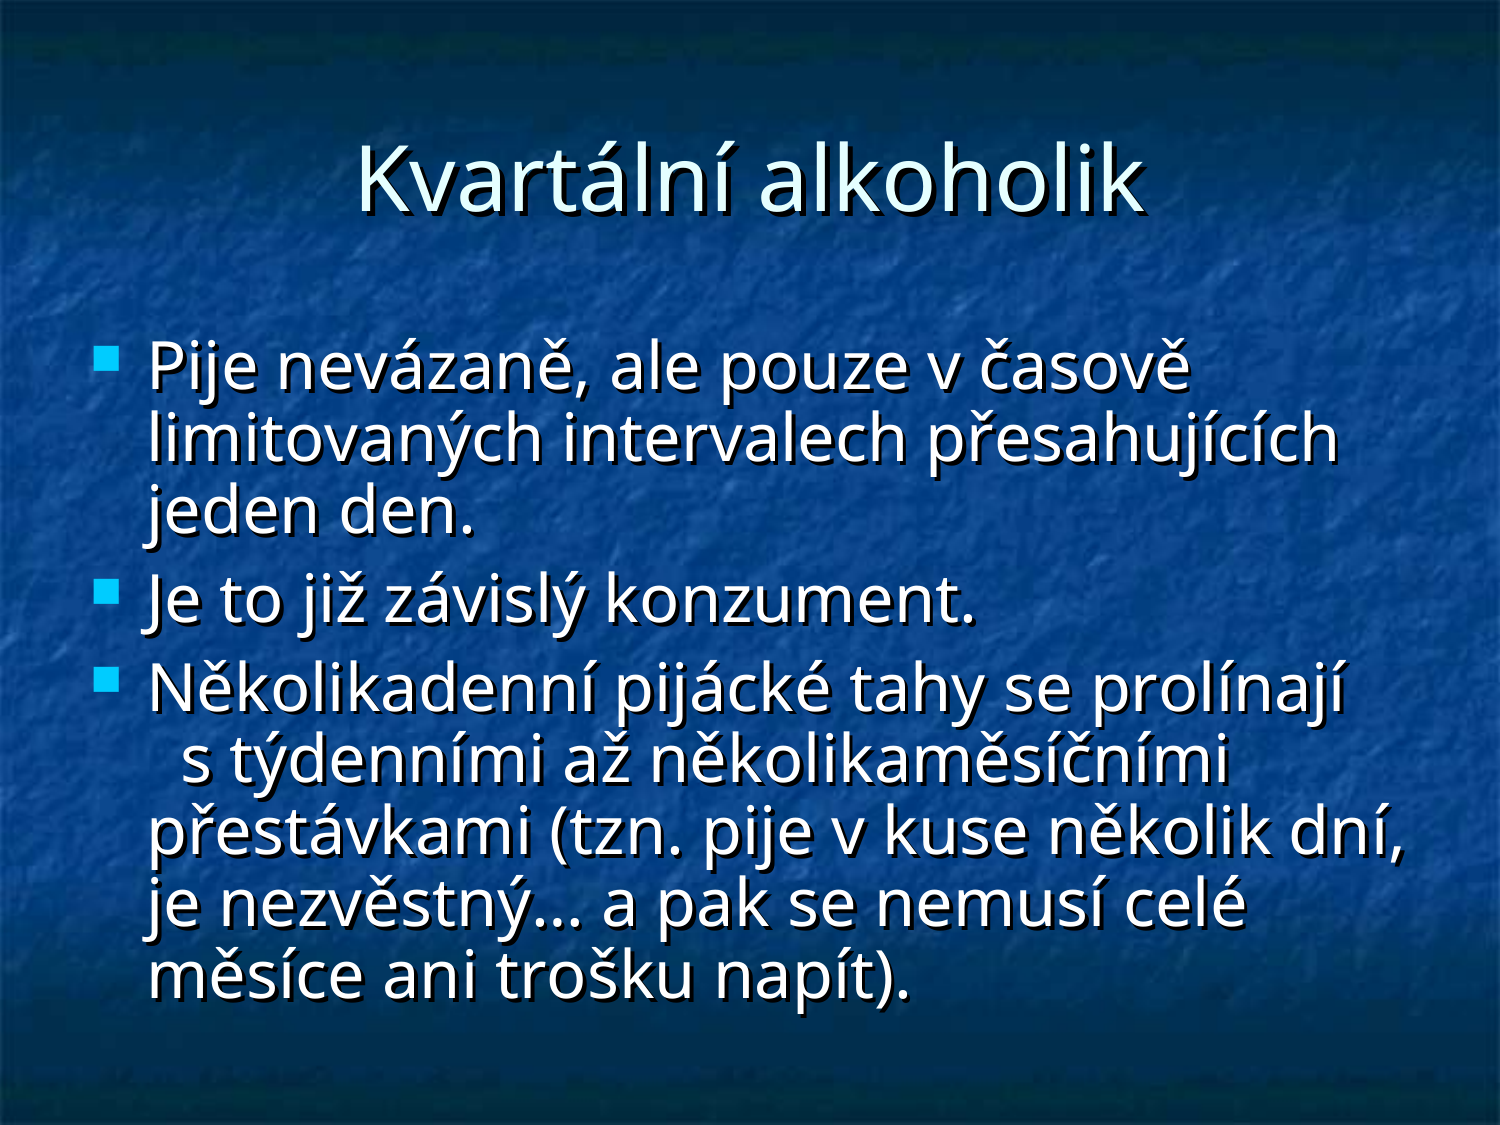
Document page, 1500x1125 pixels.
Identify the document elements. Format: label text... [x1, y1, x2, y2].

title Kvartální alkoholik [75, 62, 1426, 288]
picture [0, 0, 1500, 1125]
list Pije nevázaně, ale pouze v časově limitovaných intervalech přesahujících jeden den. Je to již závislý konzument. Několikadenní pijácké tahy se prolínají s týdenními až několikaměsíčními přestávkami (tzn. pije v kuse několik dní, je nezvěstný… a pak se nemusí celé měsíce ani trošku napít). [75, 324, 1426, 1021]
